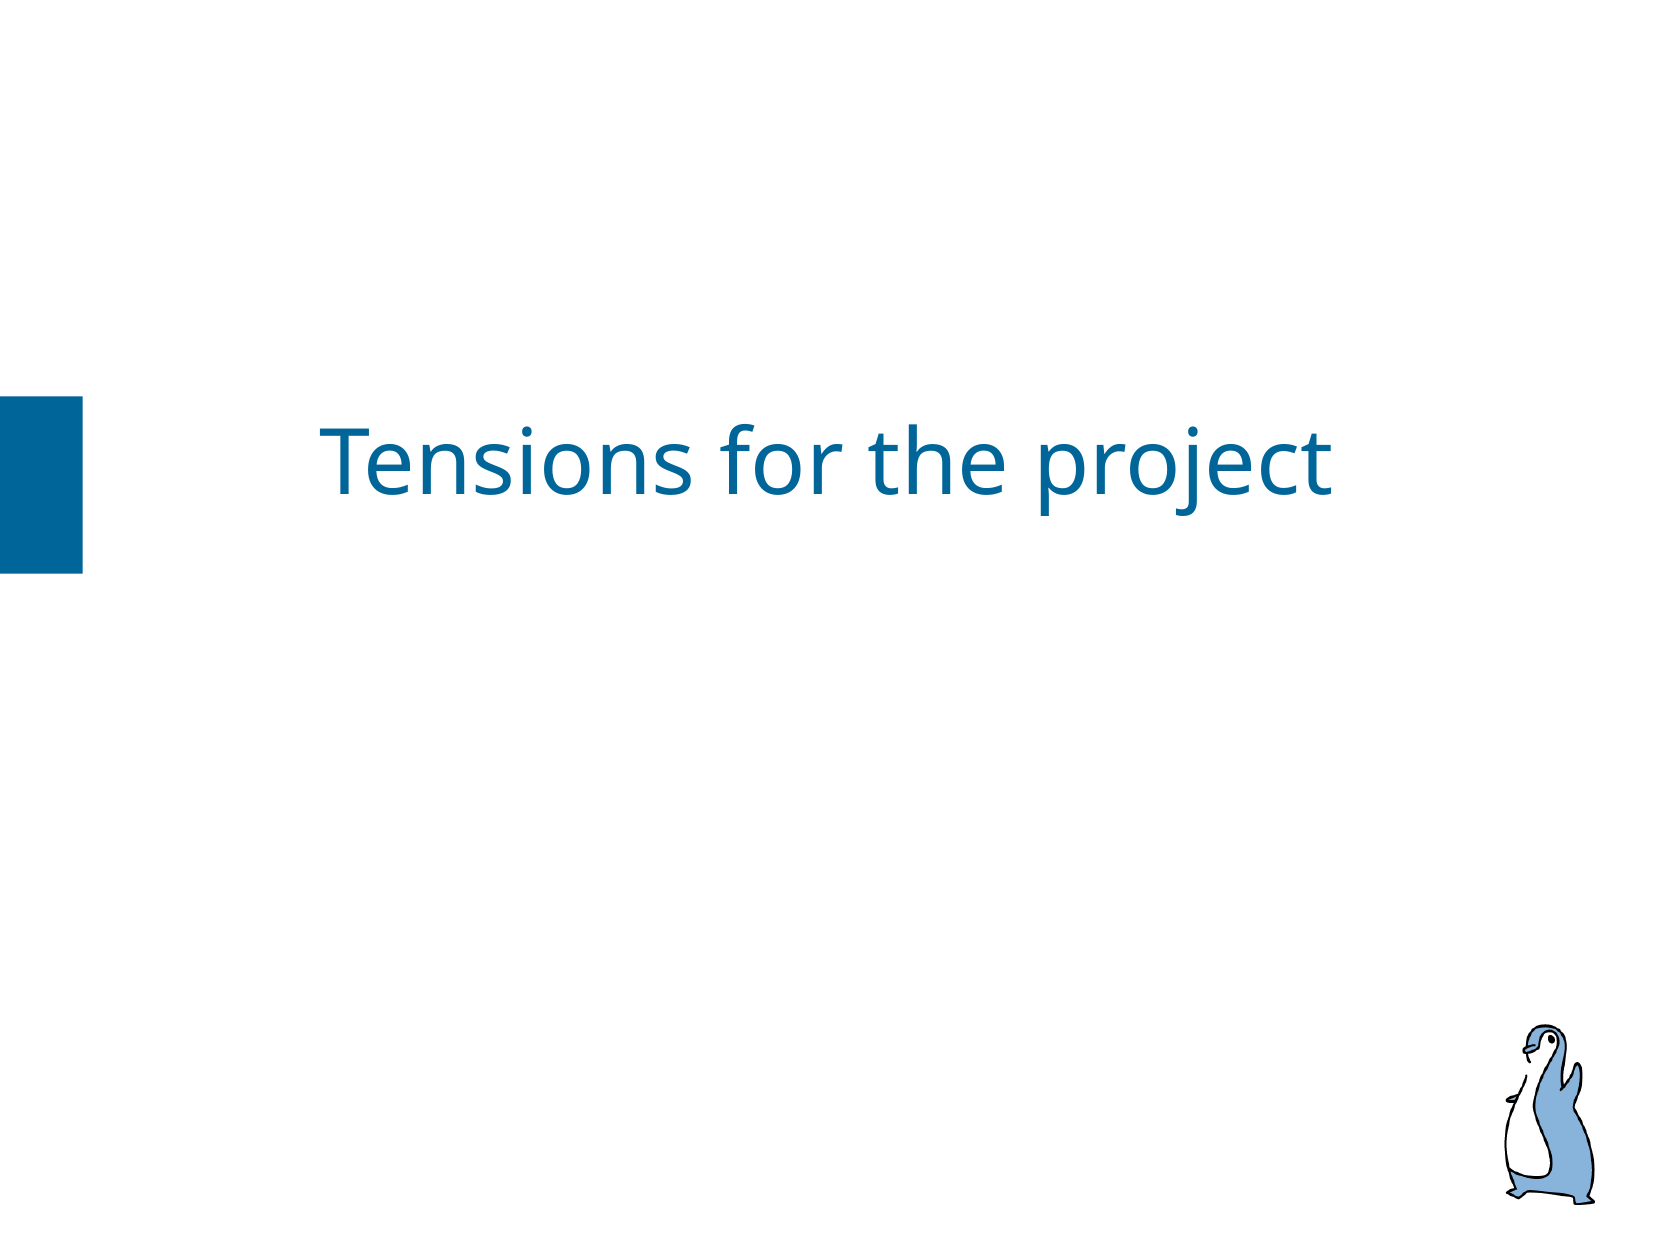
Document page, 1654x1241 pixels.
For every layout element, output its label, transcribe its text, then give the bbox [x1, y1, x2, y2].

picture [1497, 1024, 1595, 1205]
text_box [0, 396, 83, 574]
list Tensions for the project [83, 396, 1571, 544]
